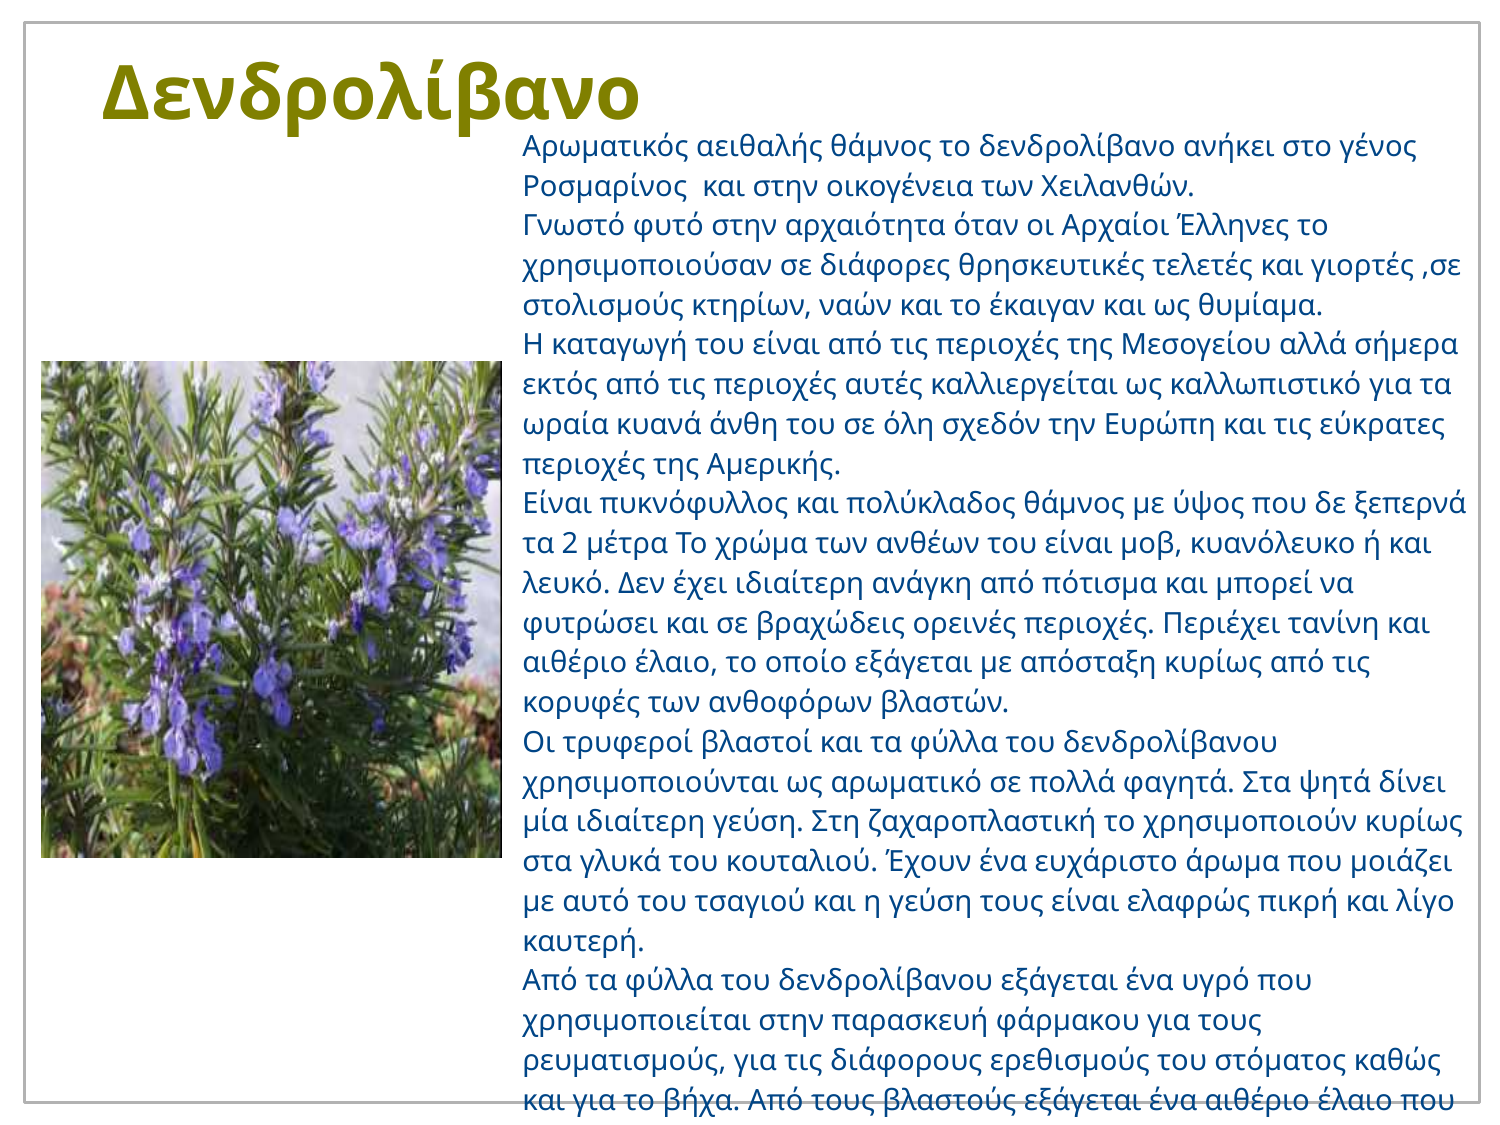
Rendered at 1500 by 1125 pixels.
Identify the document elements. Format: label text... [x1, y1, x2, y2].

picture [41, 361, 502, 858]
text_box Αρωματικός αειθαλής θάμνος το δενδρολίβανο ανήκει στο γένος Ροσμαρίνος και στην οικογένεια των Χειλανθών. Γνωστό φυτό στην αρχαιότητα όταν οι Αρχαίοι Έλληνες το χρησιμοποιούσαν σε διάφορες θρησκευτικές τελετές και γιορτές ,σε στολισμούς κτηρίων, ναών και το έκαιγαν και ως θυμίαμα. Η καταγωγή του είναι από τις περιοχές της Μεσογείου αλλά σήμερα εκτός από τις περιοχές αυτές καλλιεργείται ως καλλωπιστικό για τα ωραία κυανά άνθη του σε όλη σχεδόν την Ευρώπη και τις εύκρατες περιοχές της Αμερικής. Είναι πυκνόφυλλος και πολύκλαδος θάμνος με ύψος που δε ξεπερνά τα 2 μέτρα Το χρώμα των ανθέων του είναι μοβ, κυανόλευκο ή και λευκό. Δεν έχει ιδιαίτερη ανάγκη από πότισμα και μπορεί να φυτρώσει και σε βραχώδεις ορεινές περιοχές. Περιέχει τανίνη και αιθέριο έλαιο, το οποίο εξάγεται με απόσταξη κυρίως από τις κορυφές των ανθοφόρων βλαστών. Οι τρυφεροί βλαστοί και τα φύλλα του δενδρολίβανου χρησιμοποιούνται ως αρωματικό σε πολλά φαγητά. Στα ψητά δίνει μία ιδιαίτερη γεύση. Στη ζαχαροπλαστική το χρησιμοποιούν κυρίως στα γλυκά του κουταλιού. Έχουν ένα ευχάριστο άρωμα που μοιάζει με αυτό του τσαγιού και η γεύση τους είναι ελαφρώς πικρή και λίγο καυτερή. Από τα φύλλα του δενδρολίβανου εξάγεται ένα υγρό που χρησιμοποιείται στην παρασκευή φάρμακου για τους ρευματισμούς, για τις διάφορους ερεθισμούς του στόματος καθώς και για το βήχα. Από τους βλαστούς εξάγεται ένα αιθέριο έλαιο που χρησιμοποιείται στην αρωματοποιία, στη σαπωνοποιία, καθώς και με κατάλληλη επεξεργασία στην παρασκευή εντομοκτόνων. Τα άνθη του προτιμώνται από τις μέλισσες και γίνονται πηγή για τη παραγωγή μελιού. [507, 110, 1488, 1125]
title Δενδρολίβανο [67, 29, 1418, 217]
